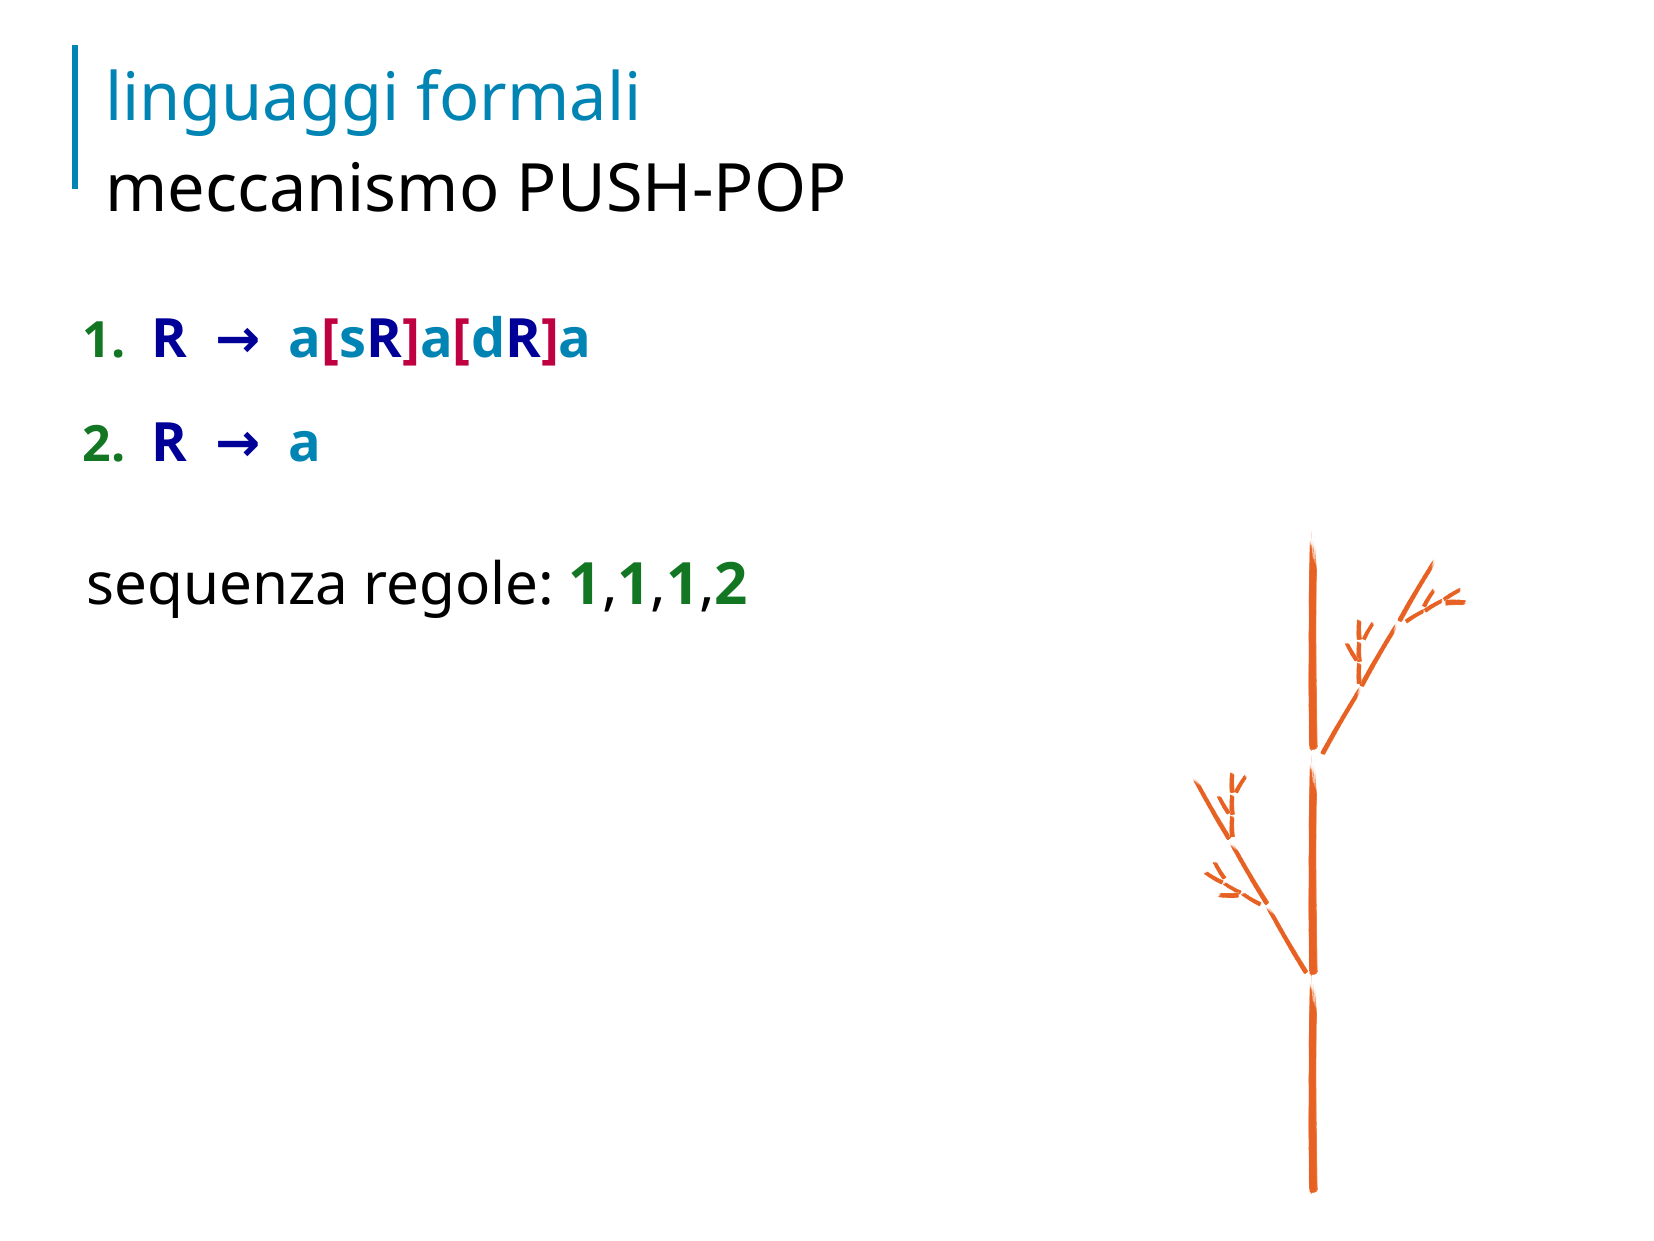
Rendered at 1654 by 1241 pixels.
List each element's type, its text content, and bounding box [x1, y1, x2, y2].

picture [1308, 530, 1318, 751]
list 1. R → a[sR]a[dR]a 2. R → a [82, 300, 1571, 1126]
text_box sequenza regole: 1,1,1,2 [72, 534, 1051, 616]
title linguaggi formali meccanismo PUSH-POP [105, 49, 1571, 200]
picture [1319, 556, 1467, 756]
picture [1190, 754, 1318, 1194]
